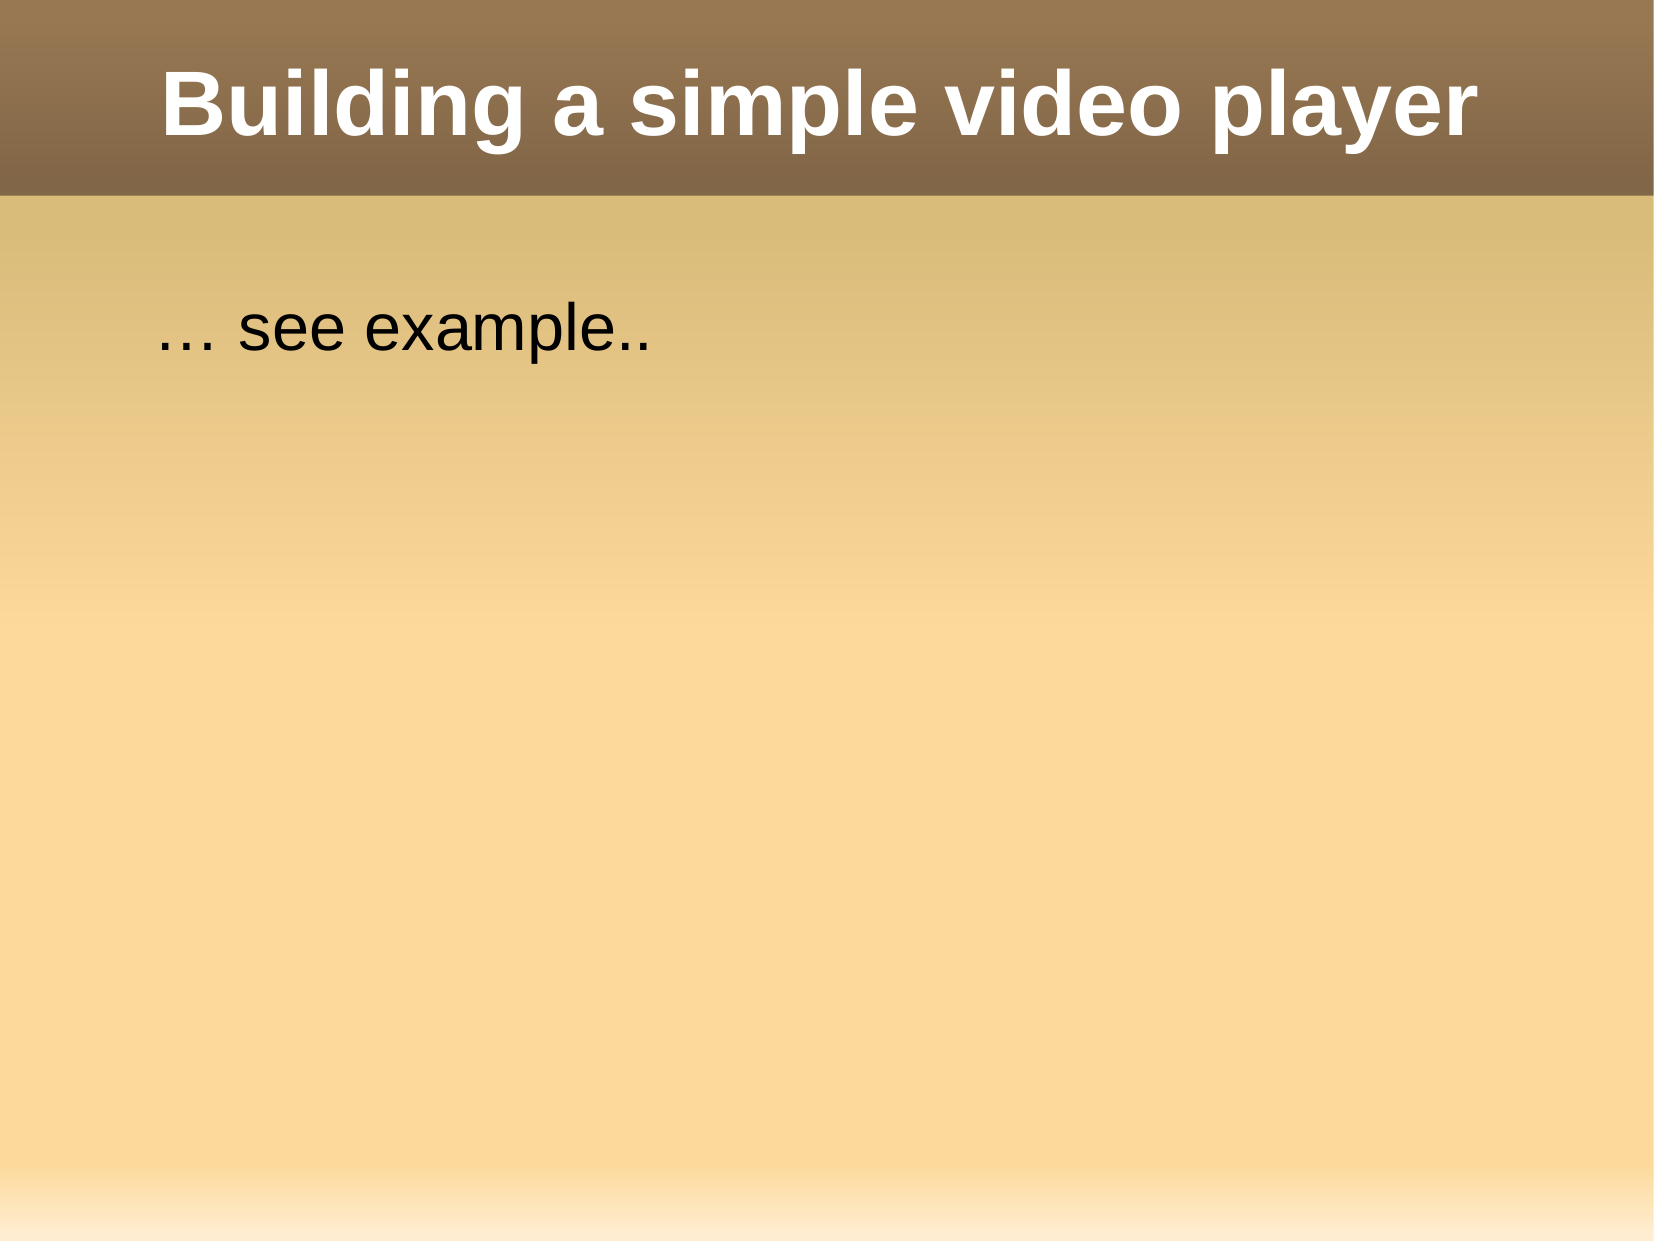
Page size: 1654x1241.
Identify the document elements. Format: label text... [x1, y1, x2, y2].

list … see example.. [82, 290, 1571, 1109]
picture [0, 0, 1654, 1241]
title Building a simple video player [76, 0, 1565, 208]
